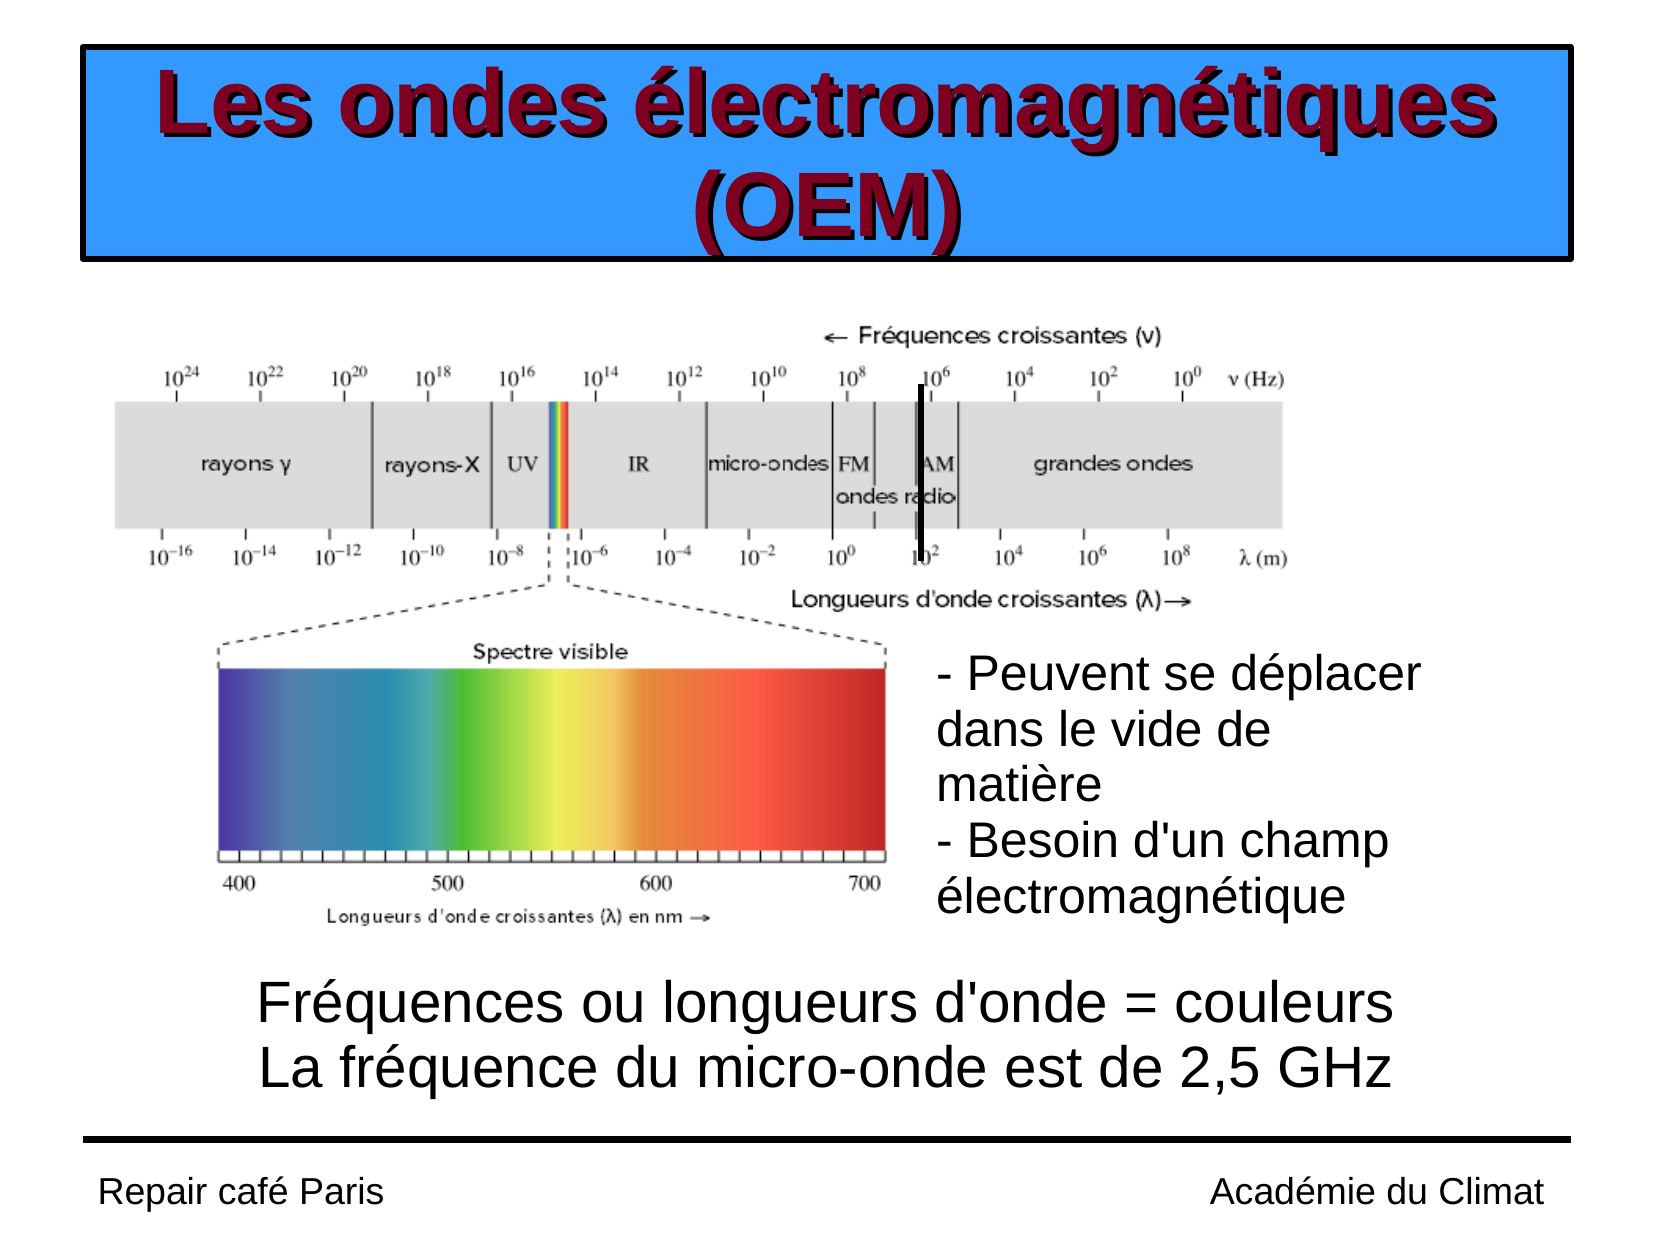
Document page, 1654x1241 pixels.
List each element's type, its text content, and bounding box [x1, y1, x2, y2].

text_box - Peuvent se déplacer dans le vide de matière - Besoin d'un champ électromagnétique [921, 637, 1459, 1043]
text_box Fréquences ou longueurs d'onde = couleurs La fréquence du micro-onde est de 2,5 GHz [76, 962, 1577, 1108]
title Les ondes électromagnétiques (OEM) [82, 47, 1571, 259]
text_box Repair café Paris Académie du Climat [82, 1163, 1571, 1220]
picture [82, 295, 1317, 956]
